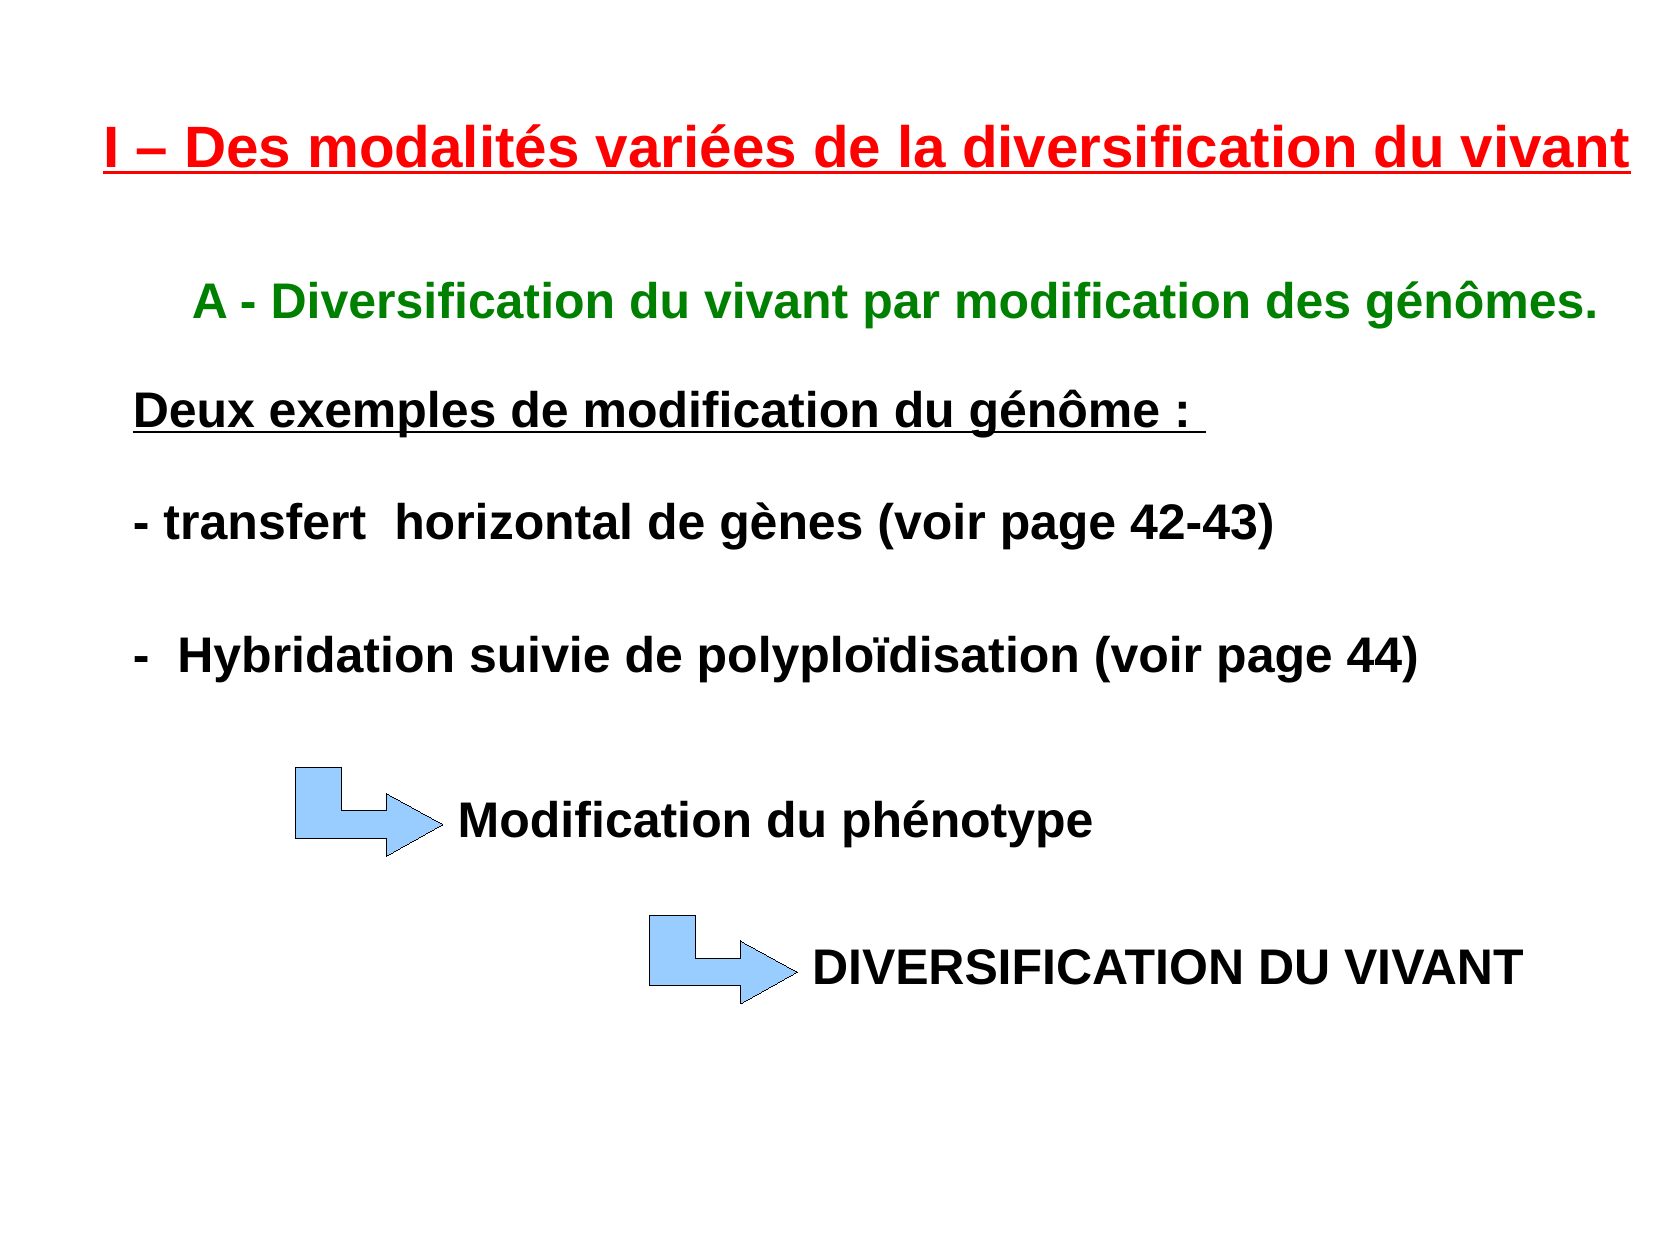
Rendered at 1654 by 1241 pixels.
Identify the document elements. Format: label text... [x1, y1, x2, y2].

text_box DIVERSIFICATION DU VIVANT [797, 932, 1565, 1004]
text_box [295, 767, 442, 857]
text_box Modification du phénotype [442, 784, 1418, 857]
text_box Deux exemples de modification du génôme : - transfert horizontal de gènes (voir page 42-43) [118, 375, 1565, 562]
text_box A - Diversification du vivant par modification des génômes. [177, 265, 1625, 338]
text_box I – Des modalités variées de la diversification du vivant [88, 107, 1654, 189]
text_box - Hybridation suivie de polyploïdisation (voir page 44) [118, 620, 1536, 692]
text_box [649, 915, 797, 1004]
